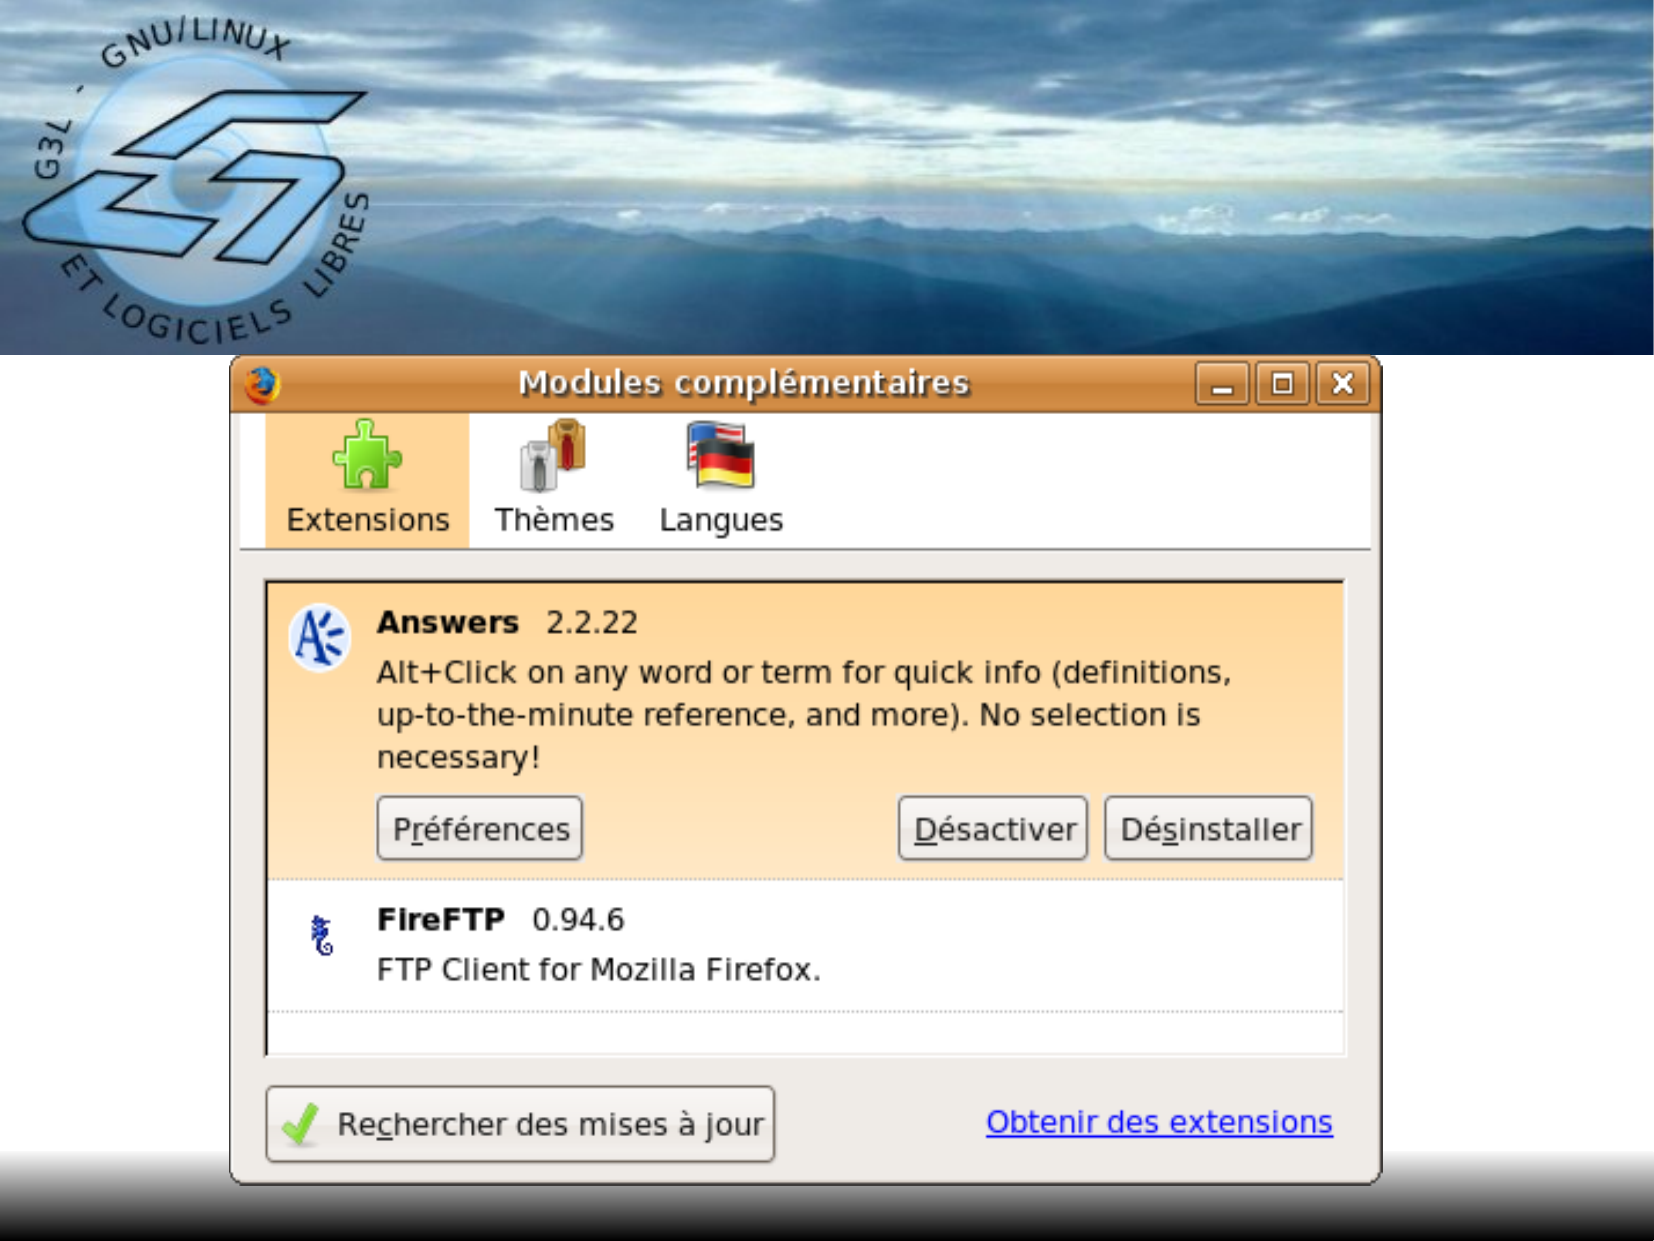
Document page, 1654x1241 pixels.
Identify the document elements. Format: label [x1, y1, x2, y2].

text_box [0, 1151, 1654, 1241]
picture [0, 0, 1654, 1186]
